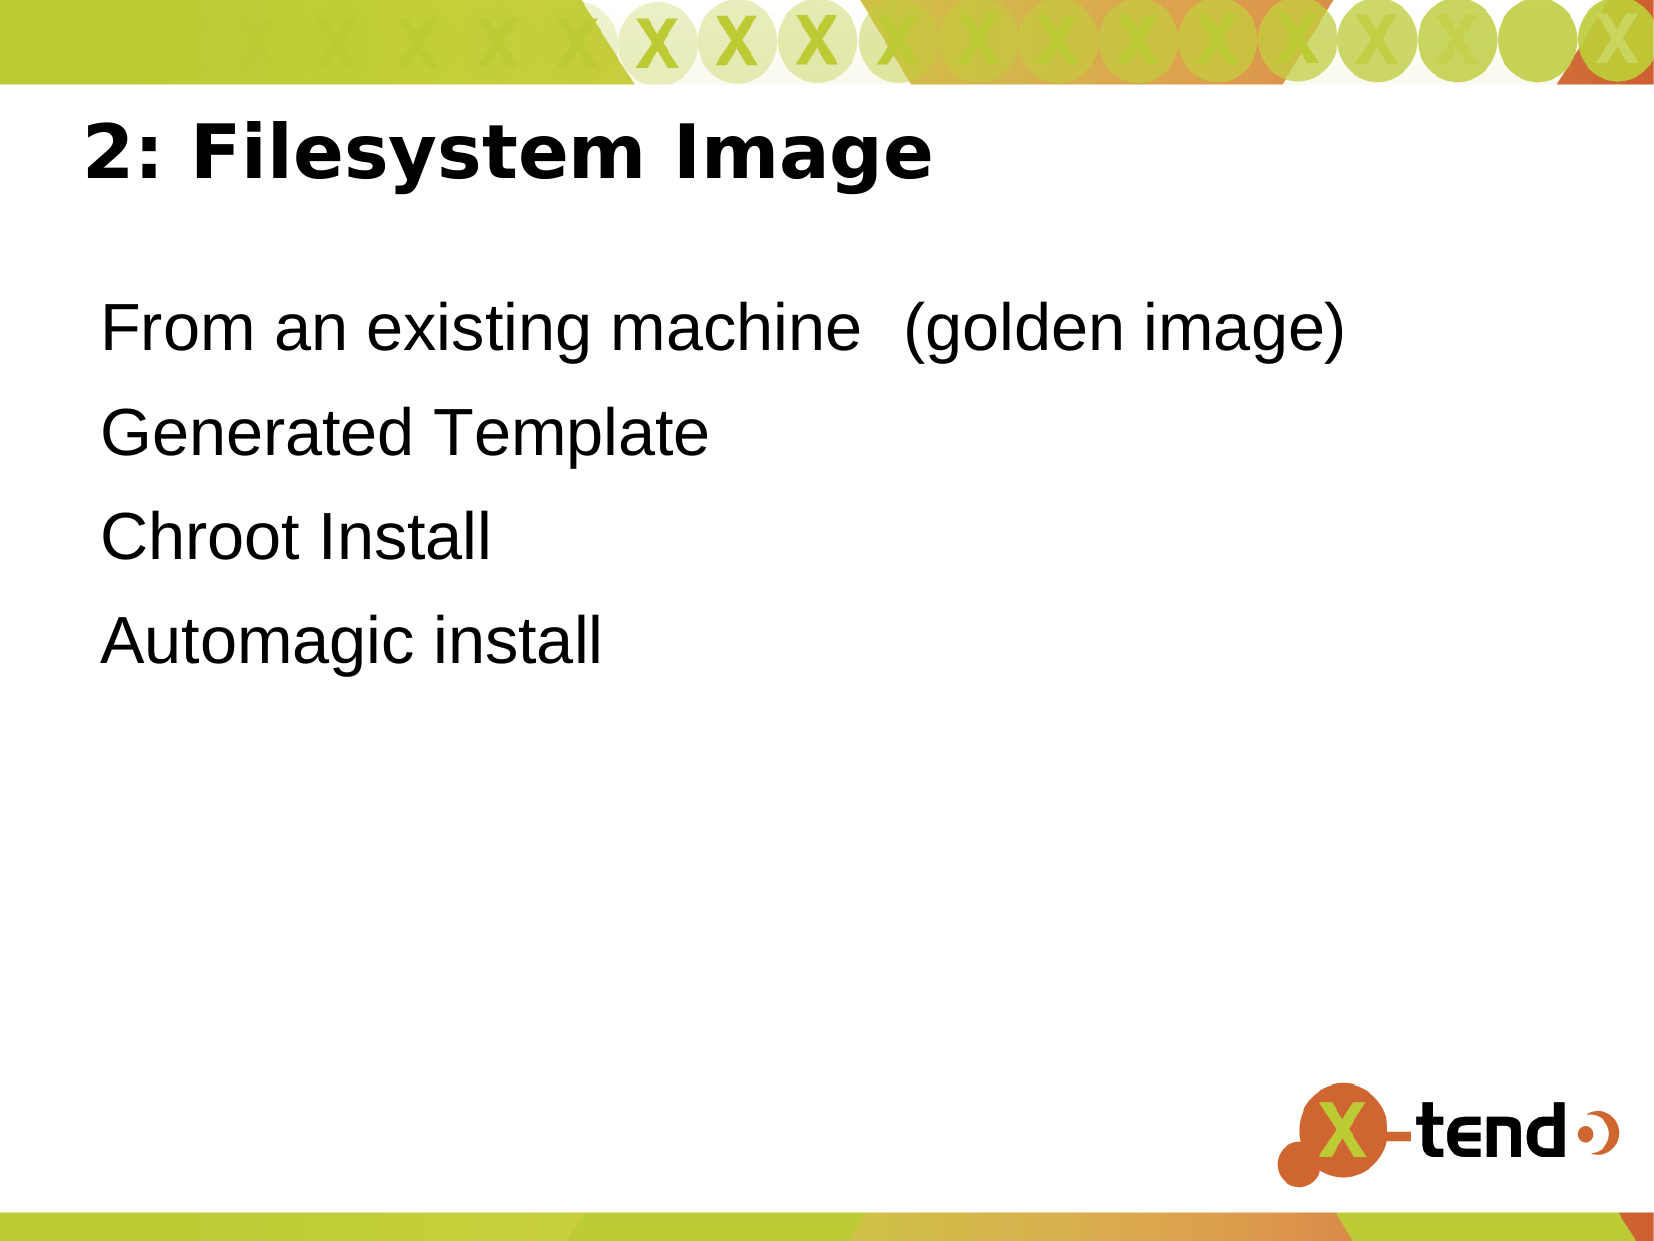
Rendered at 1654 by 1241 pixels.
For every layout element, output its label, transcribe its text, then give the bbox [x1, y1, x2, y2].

picture [0, 0, 1654, 1241]
list From an existing machine (golden image) Generated Template Chroot Install Automagic install [82, 290, 1571, 1109]
title 2: Filesystem Image [82, 49, 1571, 257]
